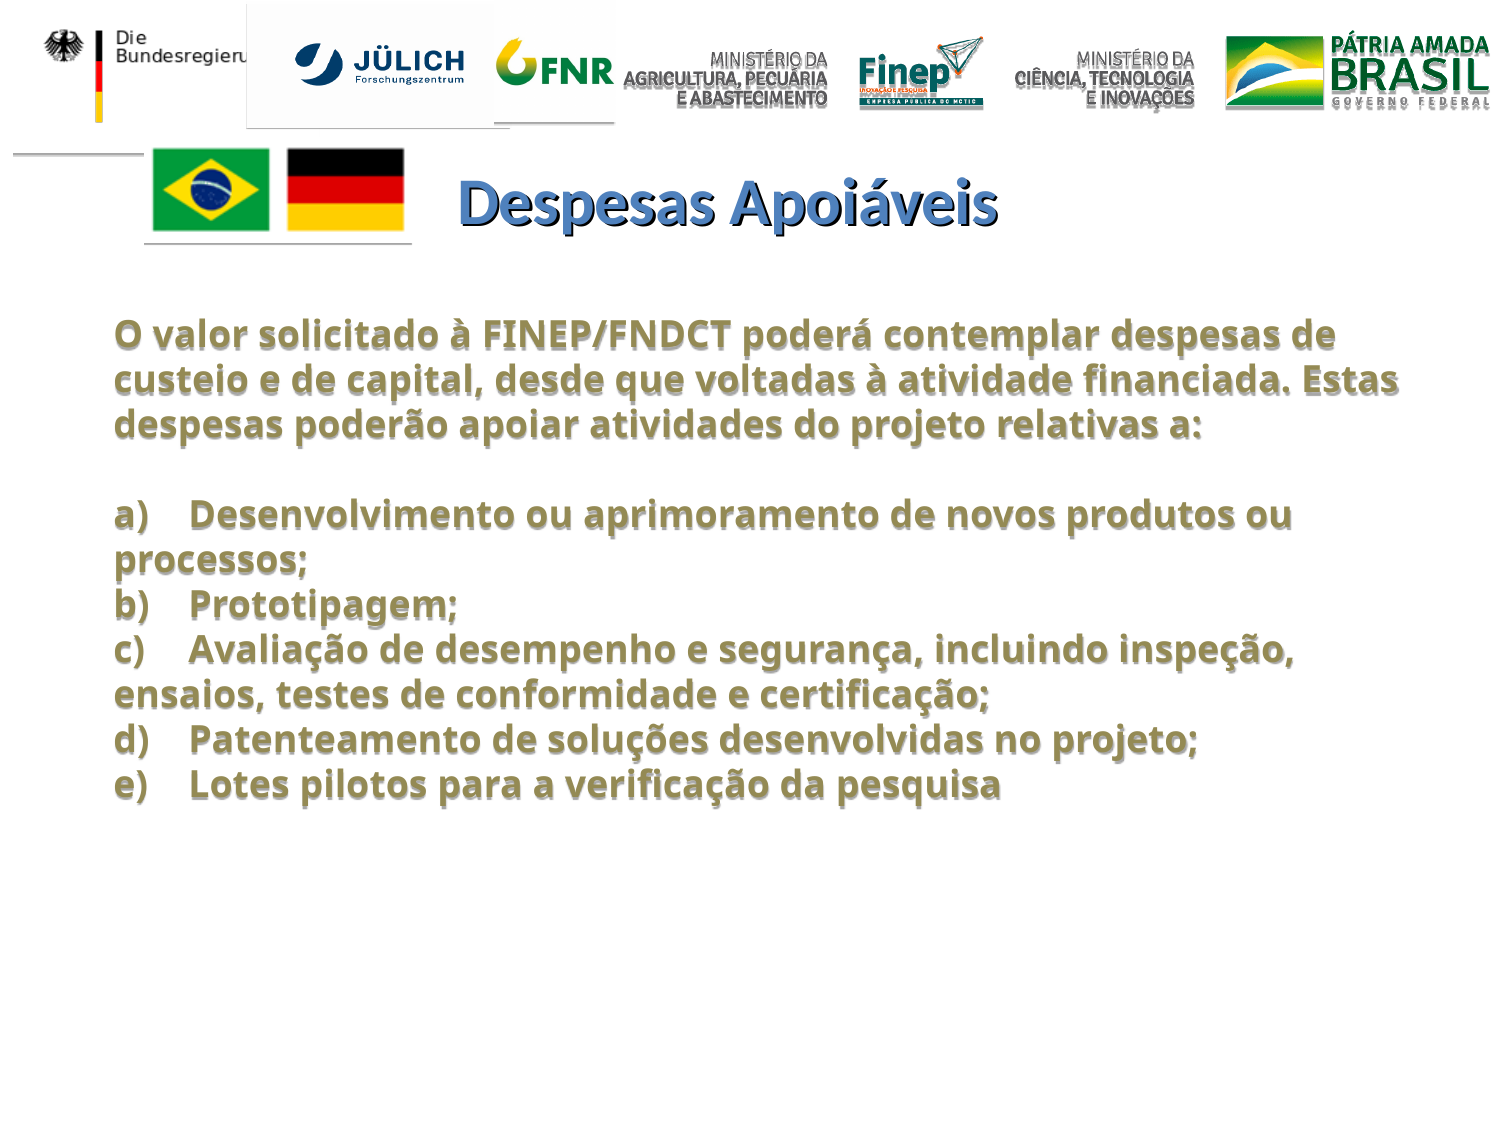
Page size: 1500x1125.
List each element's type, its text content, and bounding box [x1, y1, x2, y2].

picture [13, 0, 1500, 243]
title O valor solicitado à FINEP/FNDCT poderá contemplar despesas de custeio e de capital, desde que voltadas à atividade financiada. Estas despesas poderão apoiar atividades do projeto relativas a: a) Desenvolvimento ou aprimoramento de novos produtos ou processos; b) Prototipagem; c) Avaliação de desempenho e segurança, incluindo inspeção, ensaios, testes de conformidade e certificação; d) Patenteamento de soluções desenvolvidas no projeto; e) Lotes pilotos para a verificação da pesquisa [98, 302, 1459, 824]
text_box Despesas Apoiáveis [414, 150, 1120, 241]
